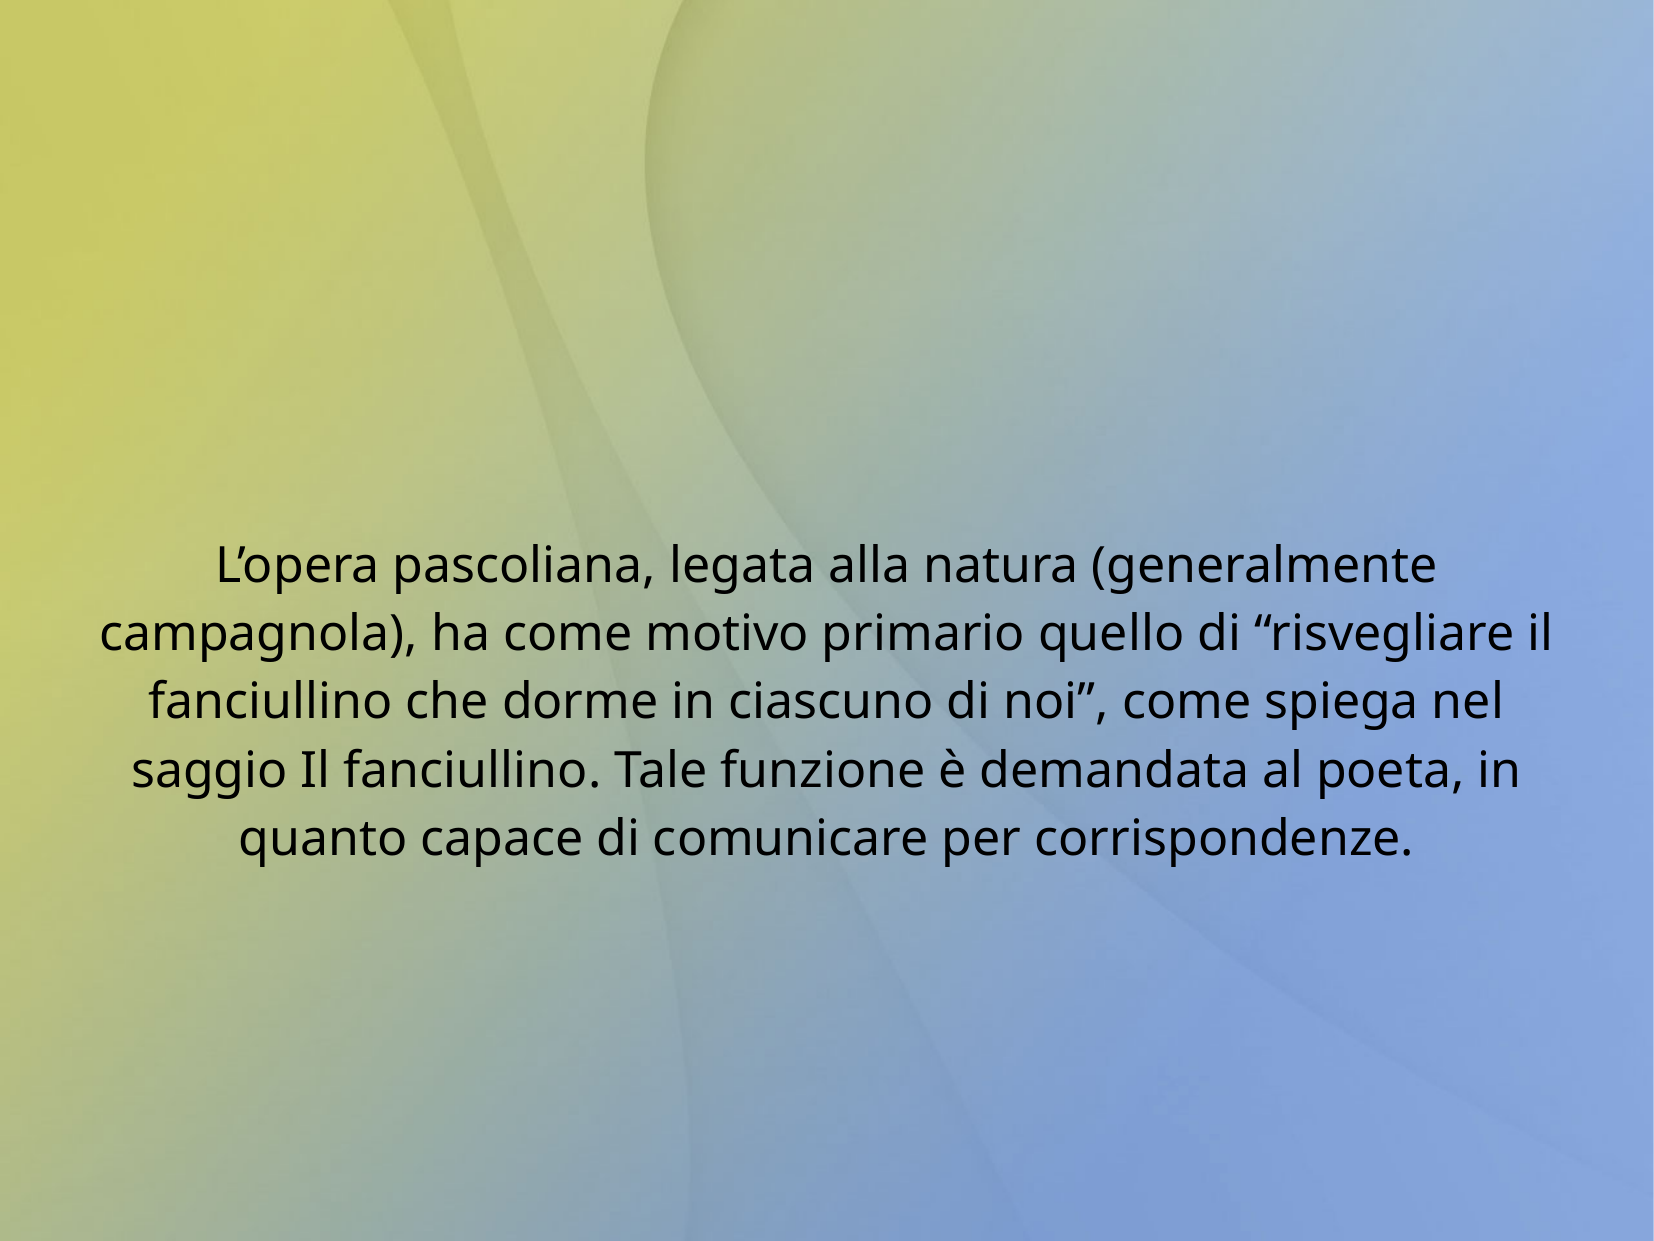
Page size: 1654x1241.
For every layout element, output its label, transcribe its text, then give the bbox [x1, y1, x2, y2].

subtitle L’opera pascoliana, legata alla natura (generalmente campagnola), ha come motivo primario quello di “risvegliare il fanciullino che dorme in ciascuno di noi”, come spiega nel saggio Il fanciullino. Tale funzione è demandata al poeta, in quanto capace di comunicare per corrispondenze. [82, 290, 1571, 1109]
picture [0, 0, 1654, 1241]
